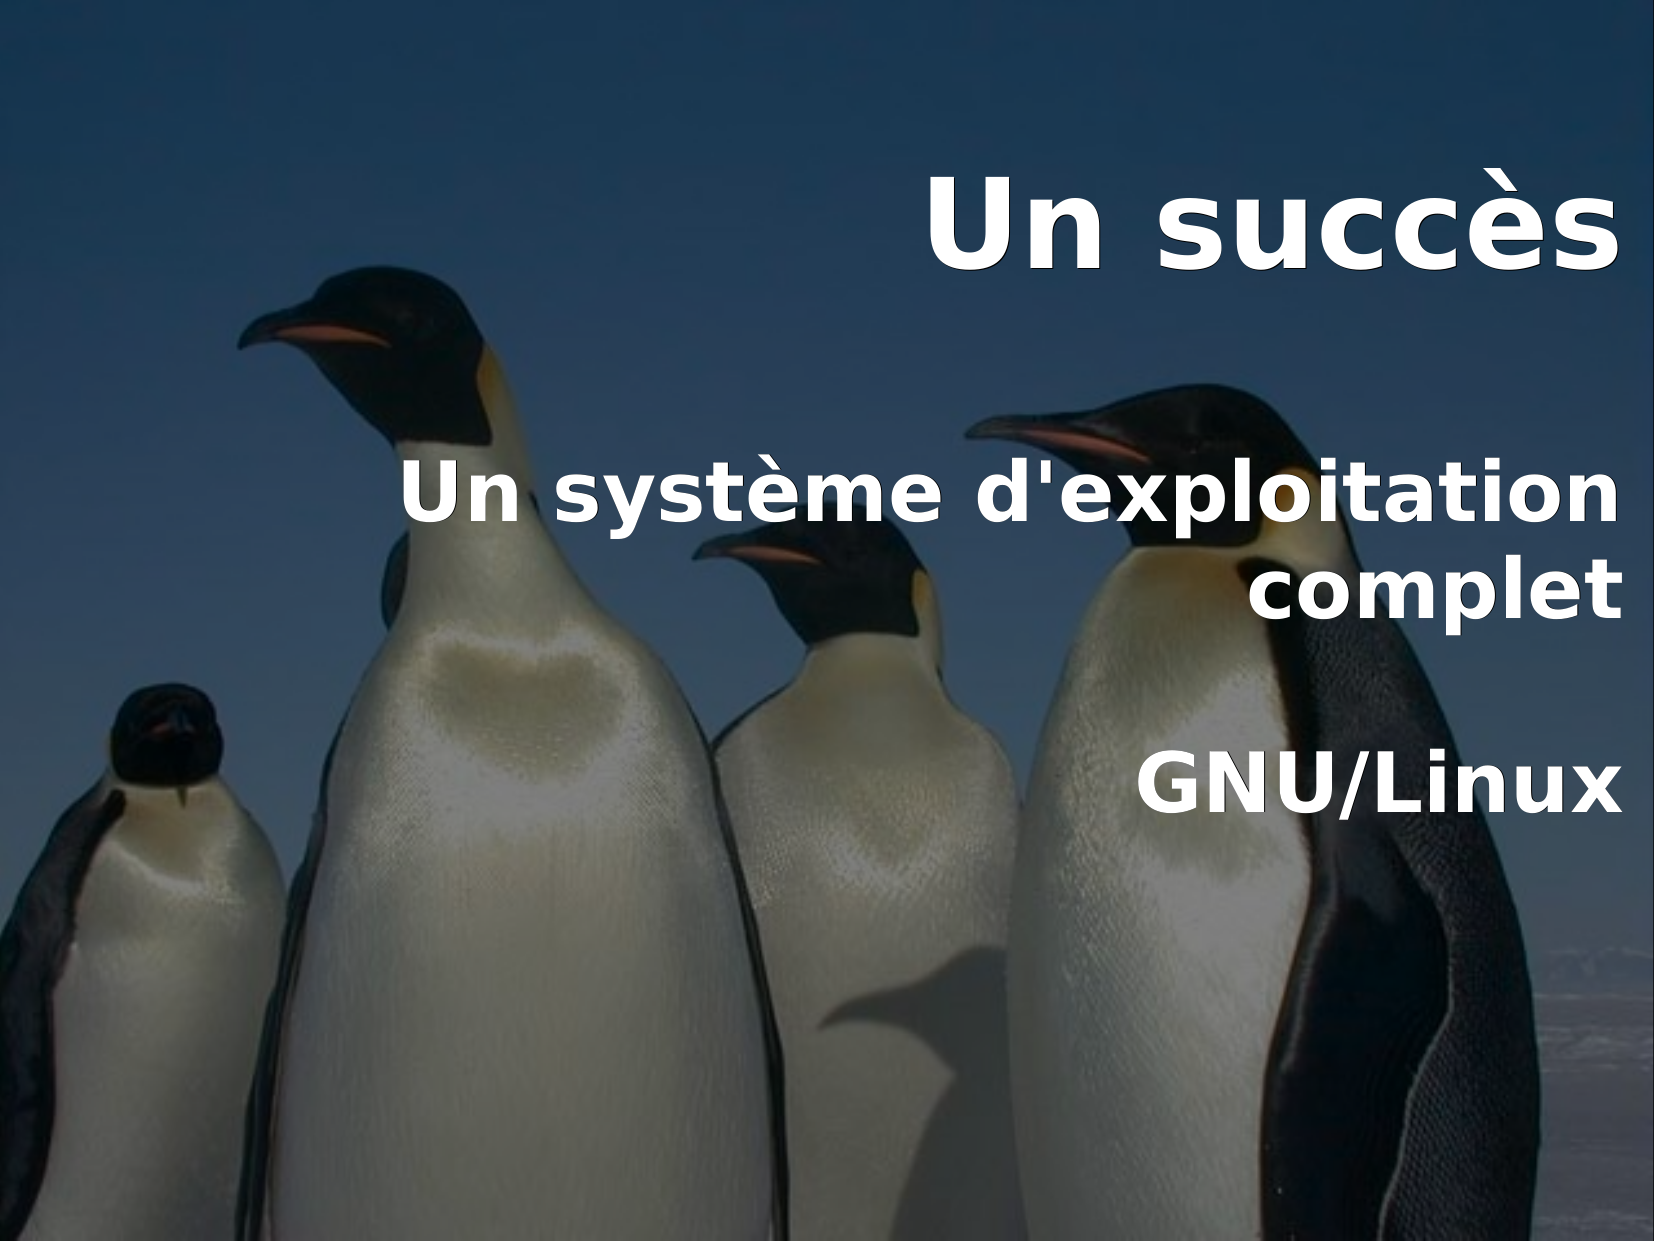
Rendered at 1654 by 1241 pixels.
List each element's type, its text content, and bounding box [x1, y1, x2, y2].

picture [0, 0, 1654, 1241]
text_box Un succès Un système d'exploitation complet GNU/Linux [29, 0, 1639, 1167]
